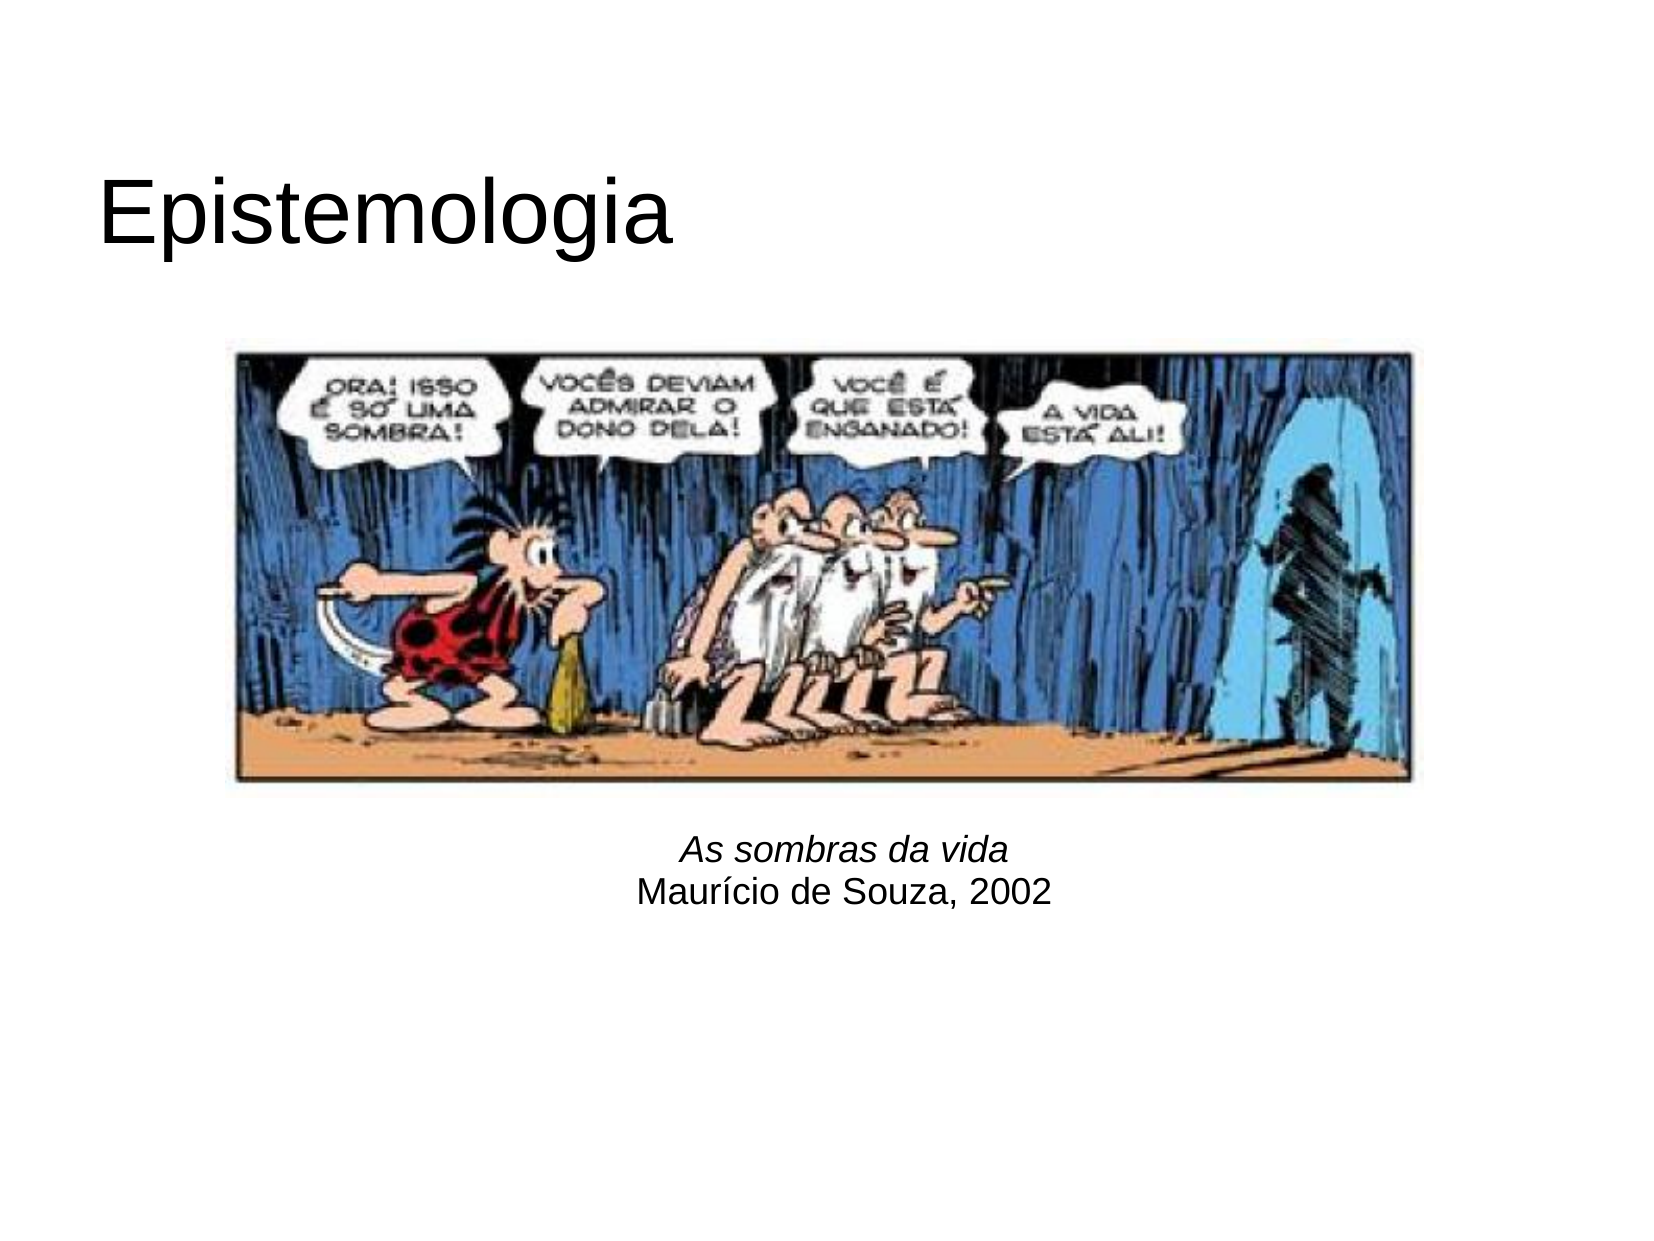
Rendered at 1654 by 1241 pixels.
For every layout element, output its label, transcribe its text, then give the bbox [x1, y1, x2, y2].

title Epistemologia [82, 76, 1571, 337]
picture [225, 338, 1424, 798]
text_box As sombras da vida Maurício de Souza, 2002 [637, 840, 1052, 900]
